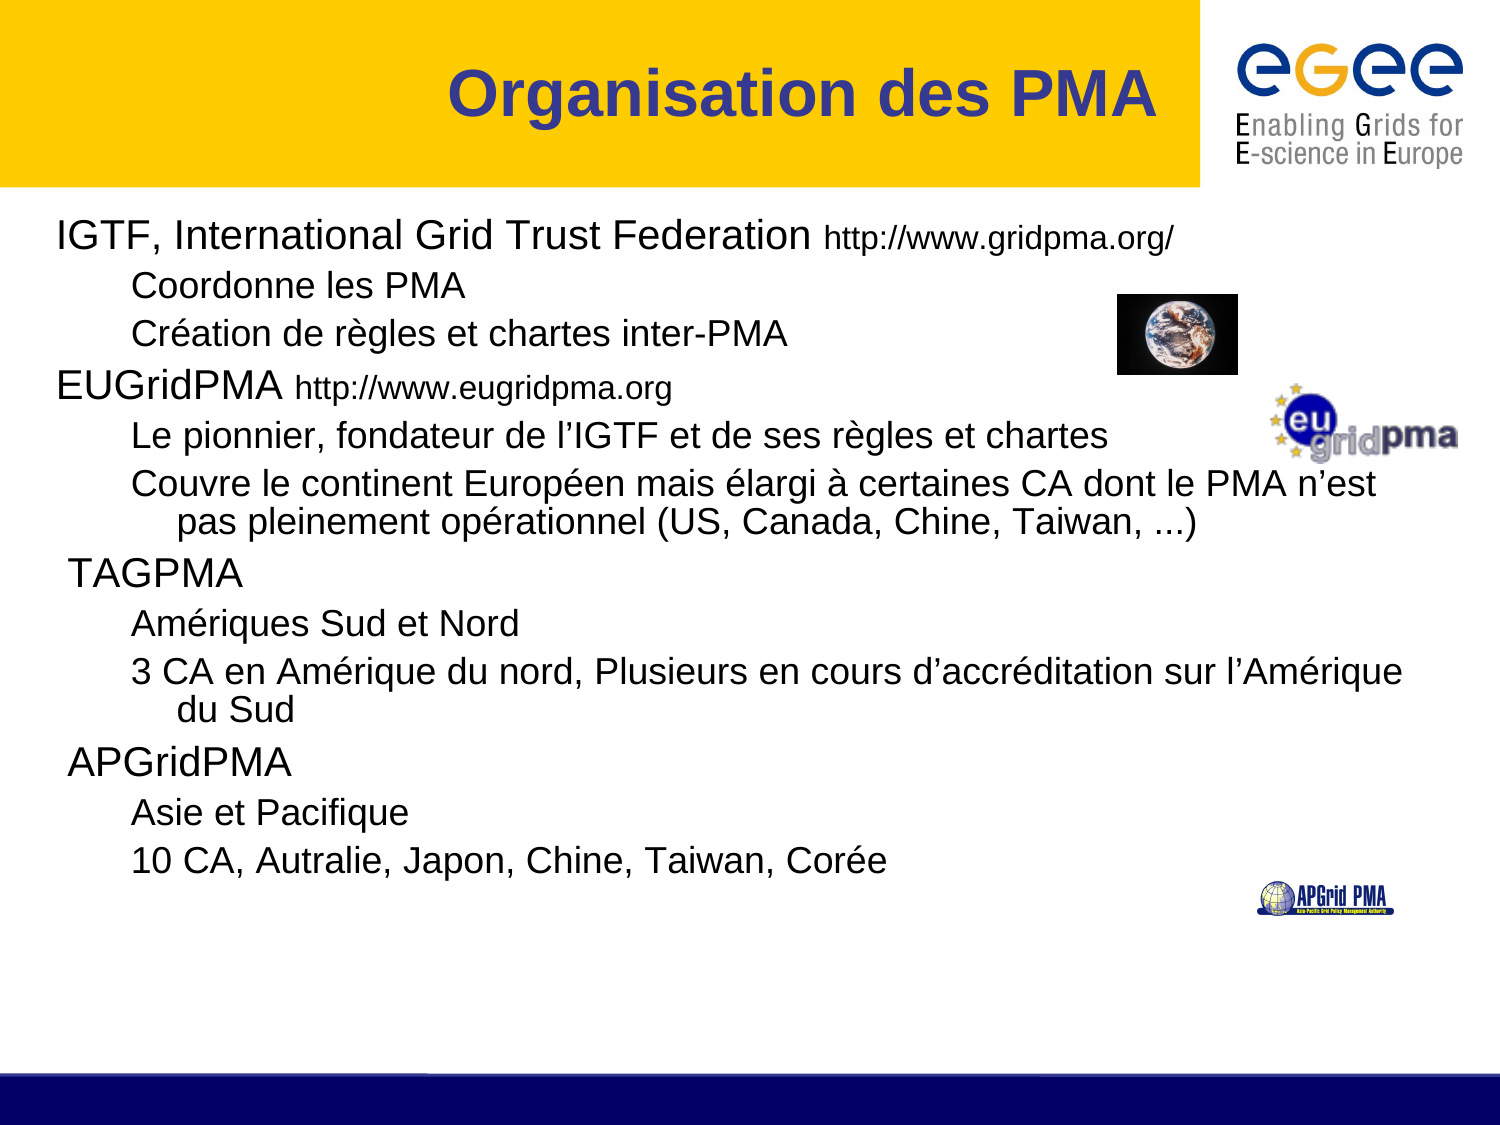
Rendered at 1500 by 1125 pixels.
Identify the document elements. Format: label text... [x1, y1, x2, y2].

picture [1270, 383, 1458, 464]
list IGTF, International Grid Trust Federation http://www.gridpma.org/ Coordonne les PMA Création de règles et chartes inter-PMA EUGridPMA http://www.eugridpma.org Le pionnier, fondateur de l’IGTF et de ses règles et chartes Couvre le continent Européen mais élargi à certaines CA dont le PMA n’est pas pleinement opérationnel (US, Canada, Chine, Taiwan, ...) TAGPMA Amériques Sud et Nord 3 CA en Amérique du nord, Plusieurs en cours d’accréditation sur l’Amérique du Sud APGridPMA Asie et Pacifique 10 CA, Autralie, Japon, Chine, Taiwan, Corée [41, 208, 1447, 1075]
title Organisation des PMA [12, 35, 1174, 152]
picture [1237, 24, 1463, 169]
picture [1117, 294, 1238, 376]
picture [1257, 881, 1394, 916]
